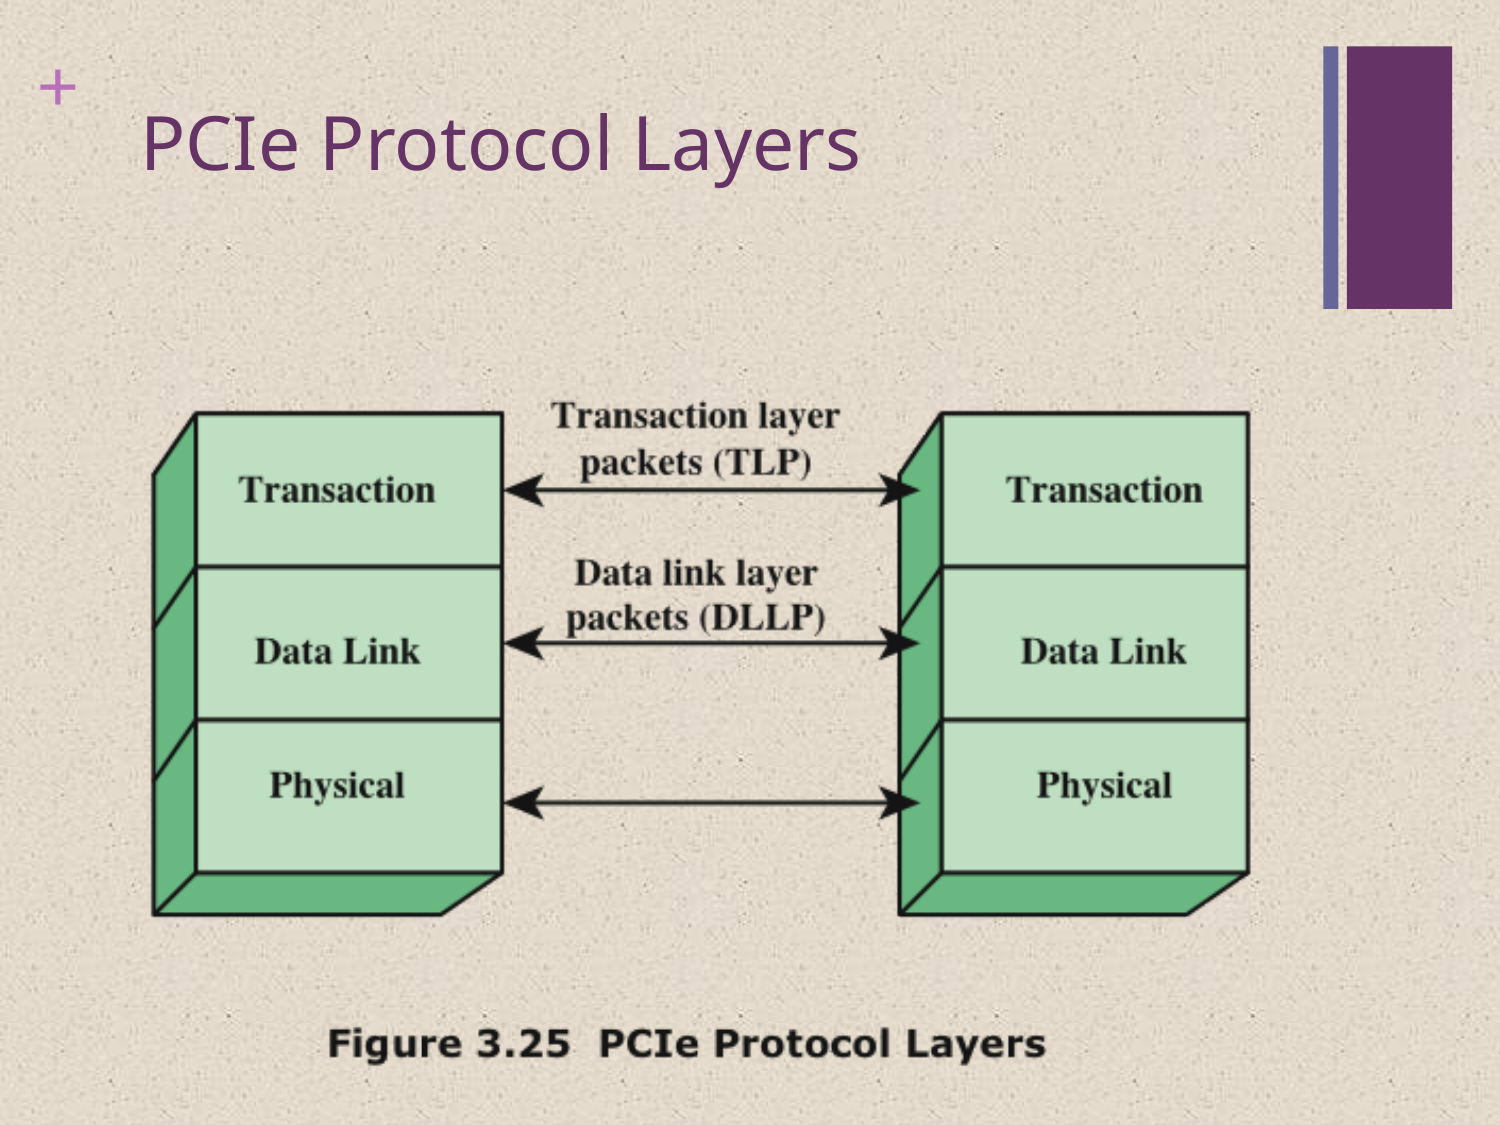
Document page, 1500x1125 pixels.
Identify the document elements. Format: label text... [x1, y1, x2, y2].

picture [0, 0, 1500, 1125]
title PCIe Protocol Layers [125, 87, 1365, 271]
